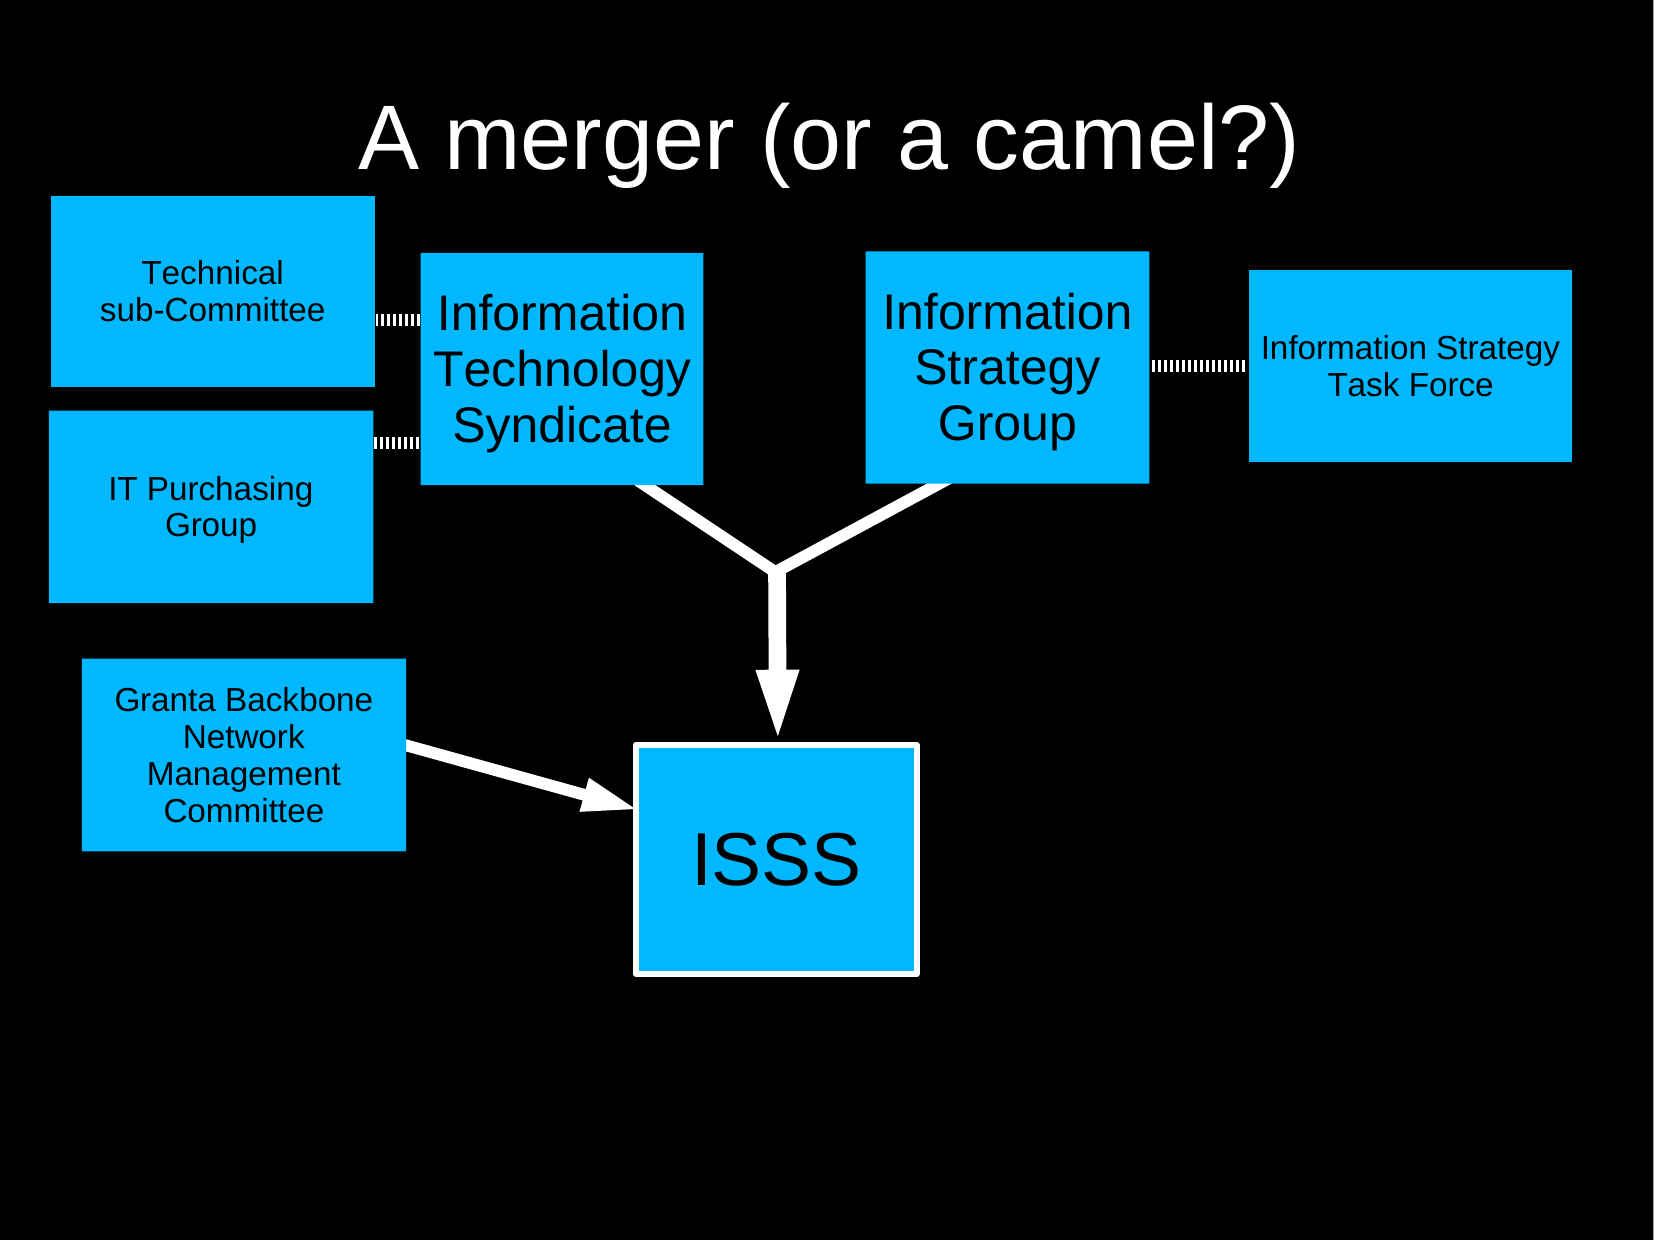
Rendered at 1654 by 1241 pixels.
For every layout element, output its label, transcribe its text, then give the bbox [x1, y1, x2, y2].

text_box ISSS [635, 744, 917, 974]
title A merger (or a camel?) [123, 34, 1536, 242]
text_box Technical sub-Committee [50, 195, 376, 388]
text_box Information Strategy Task Force [1248, 269, 1573, 463]
text_box IT Purchasing Group [48, 410, 374, 604]
text_box Information Technology Syndicate [420, 252, 704, 486]
text_box Granta Backbone Network Management Committee [81, 658, 407, 852]
text_box Information Strategy Group [865, 251, 1150, 484]
